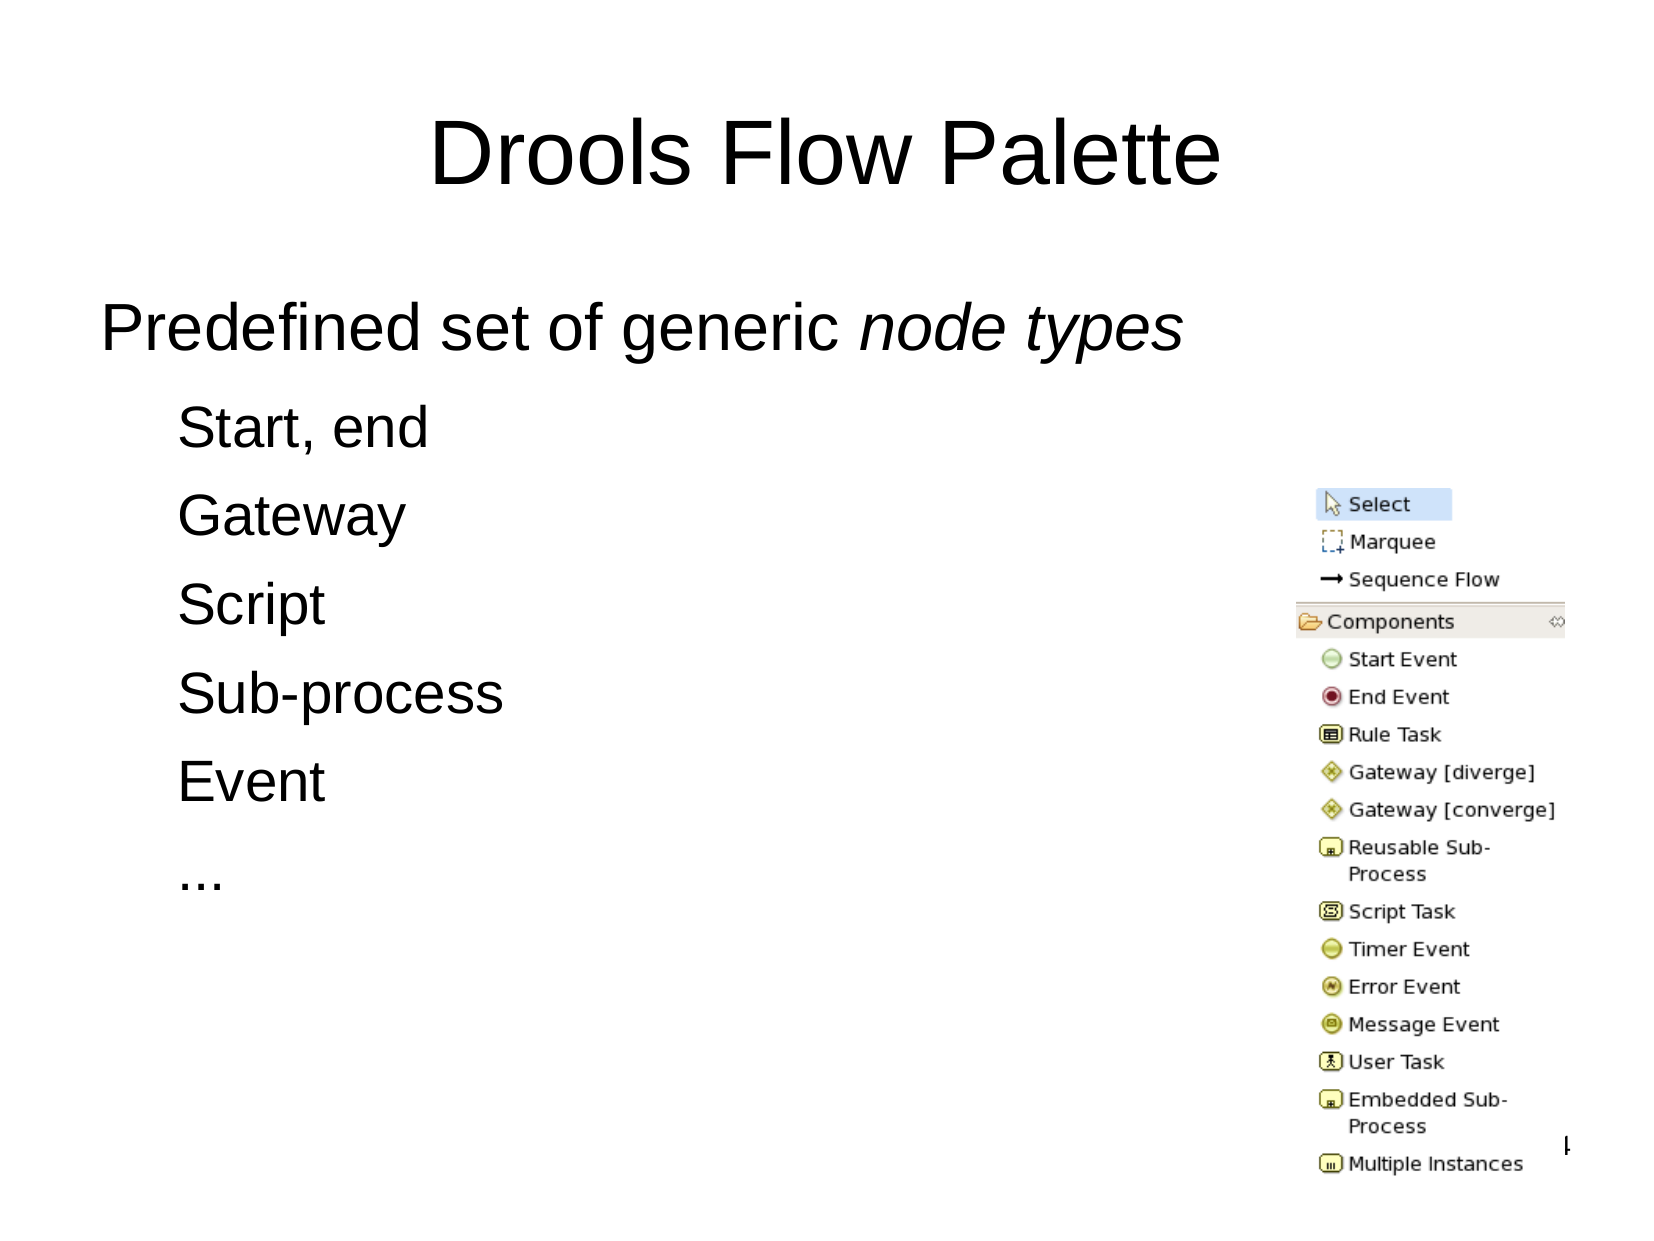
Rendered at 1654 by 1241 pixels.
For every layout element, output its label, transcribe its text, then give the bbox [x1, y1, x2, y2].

picture [1296, 1094, 1565, 1182]
list Predefined set of generic node types Start, end Gateway Script Sub-process Event ... [82, 290, 1571, 1094]
title Drools Flow Palette [82, 49, 1571, 257]
